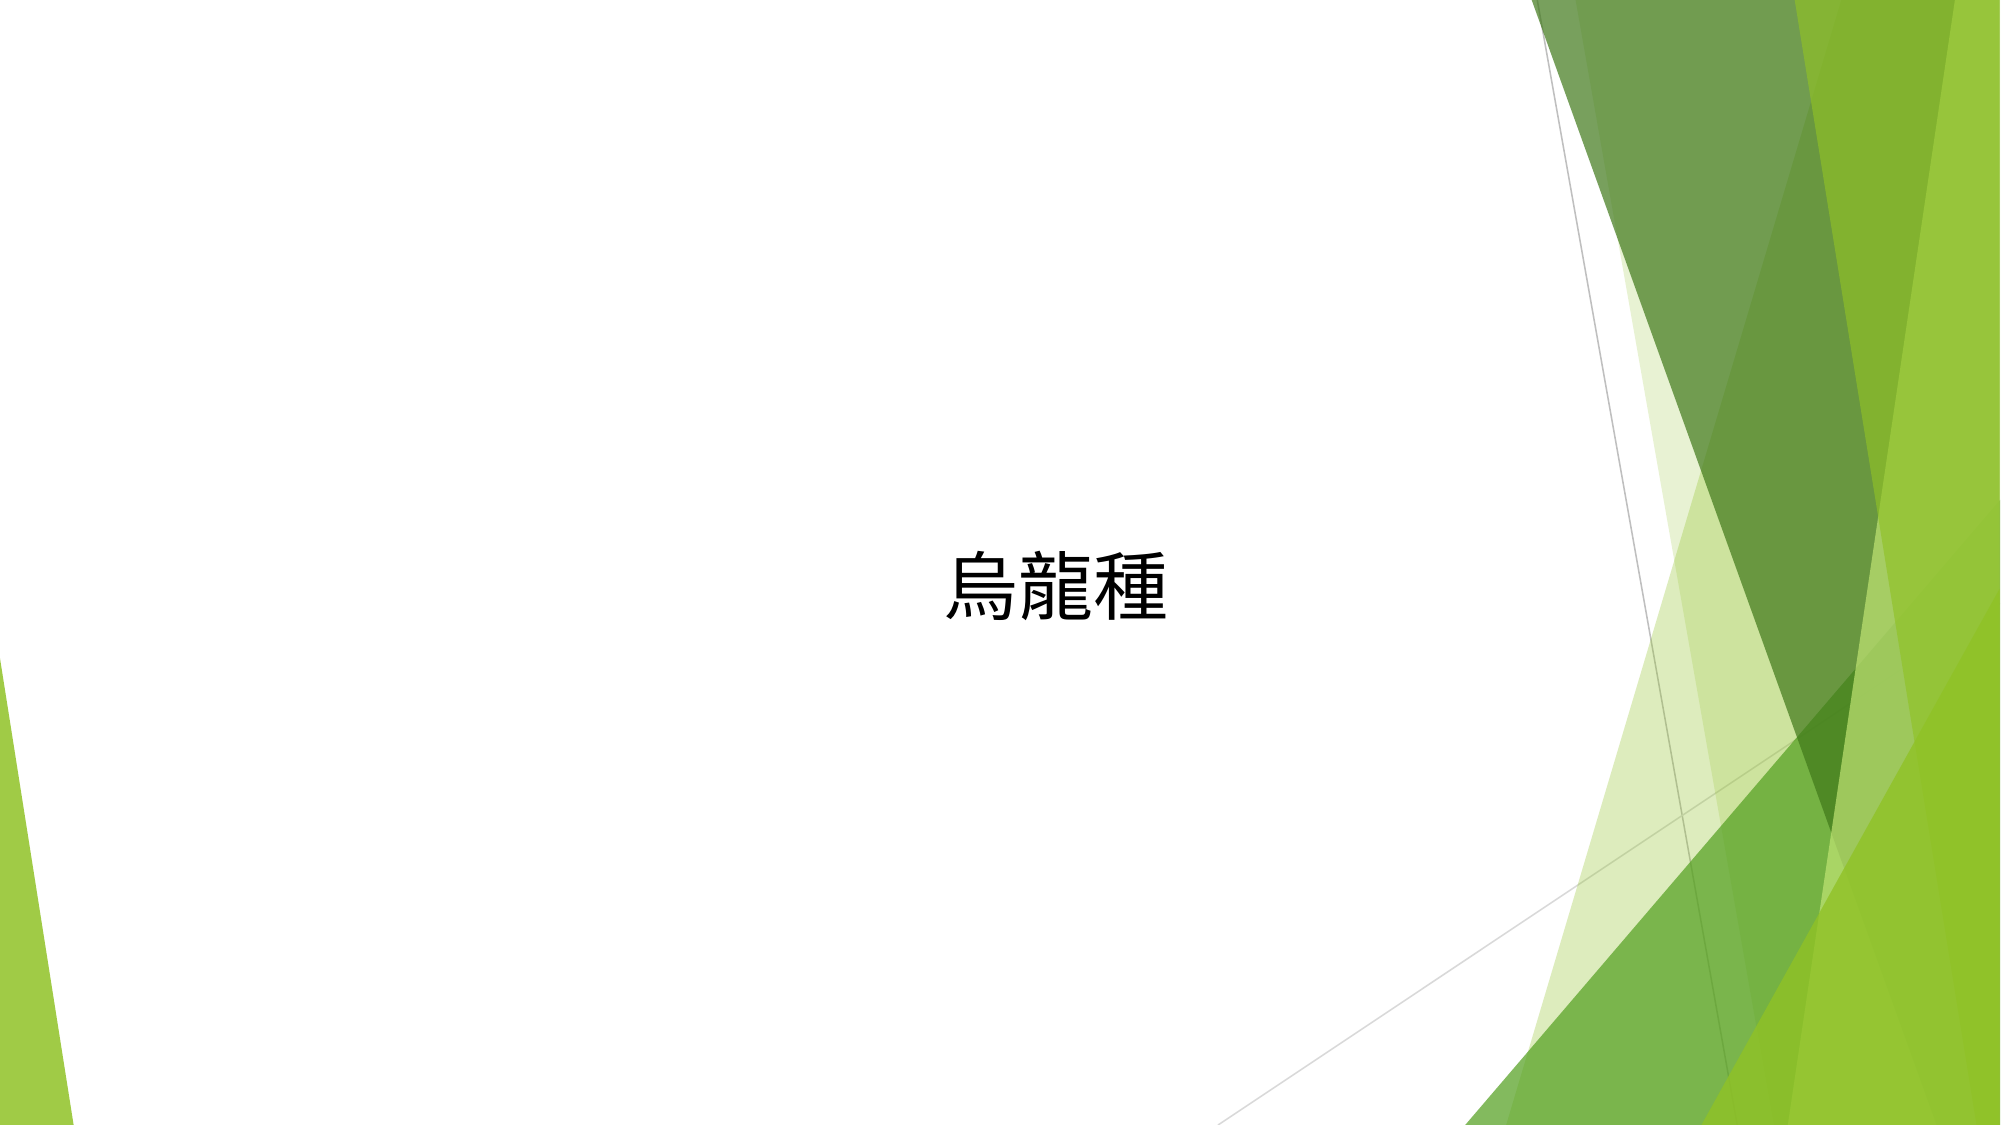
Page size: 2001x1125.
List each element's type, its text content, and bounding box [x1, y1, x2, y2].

text_box 烏龍種 [928, 532, 1183, 637]
